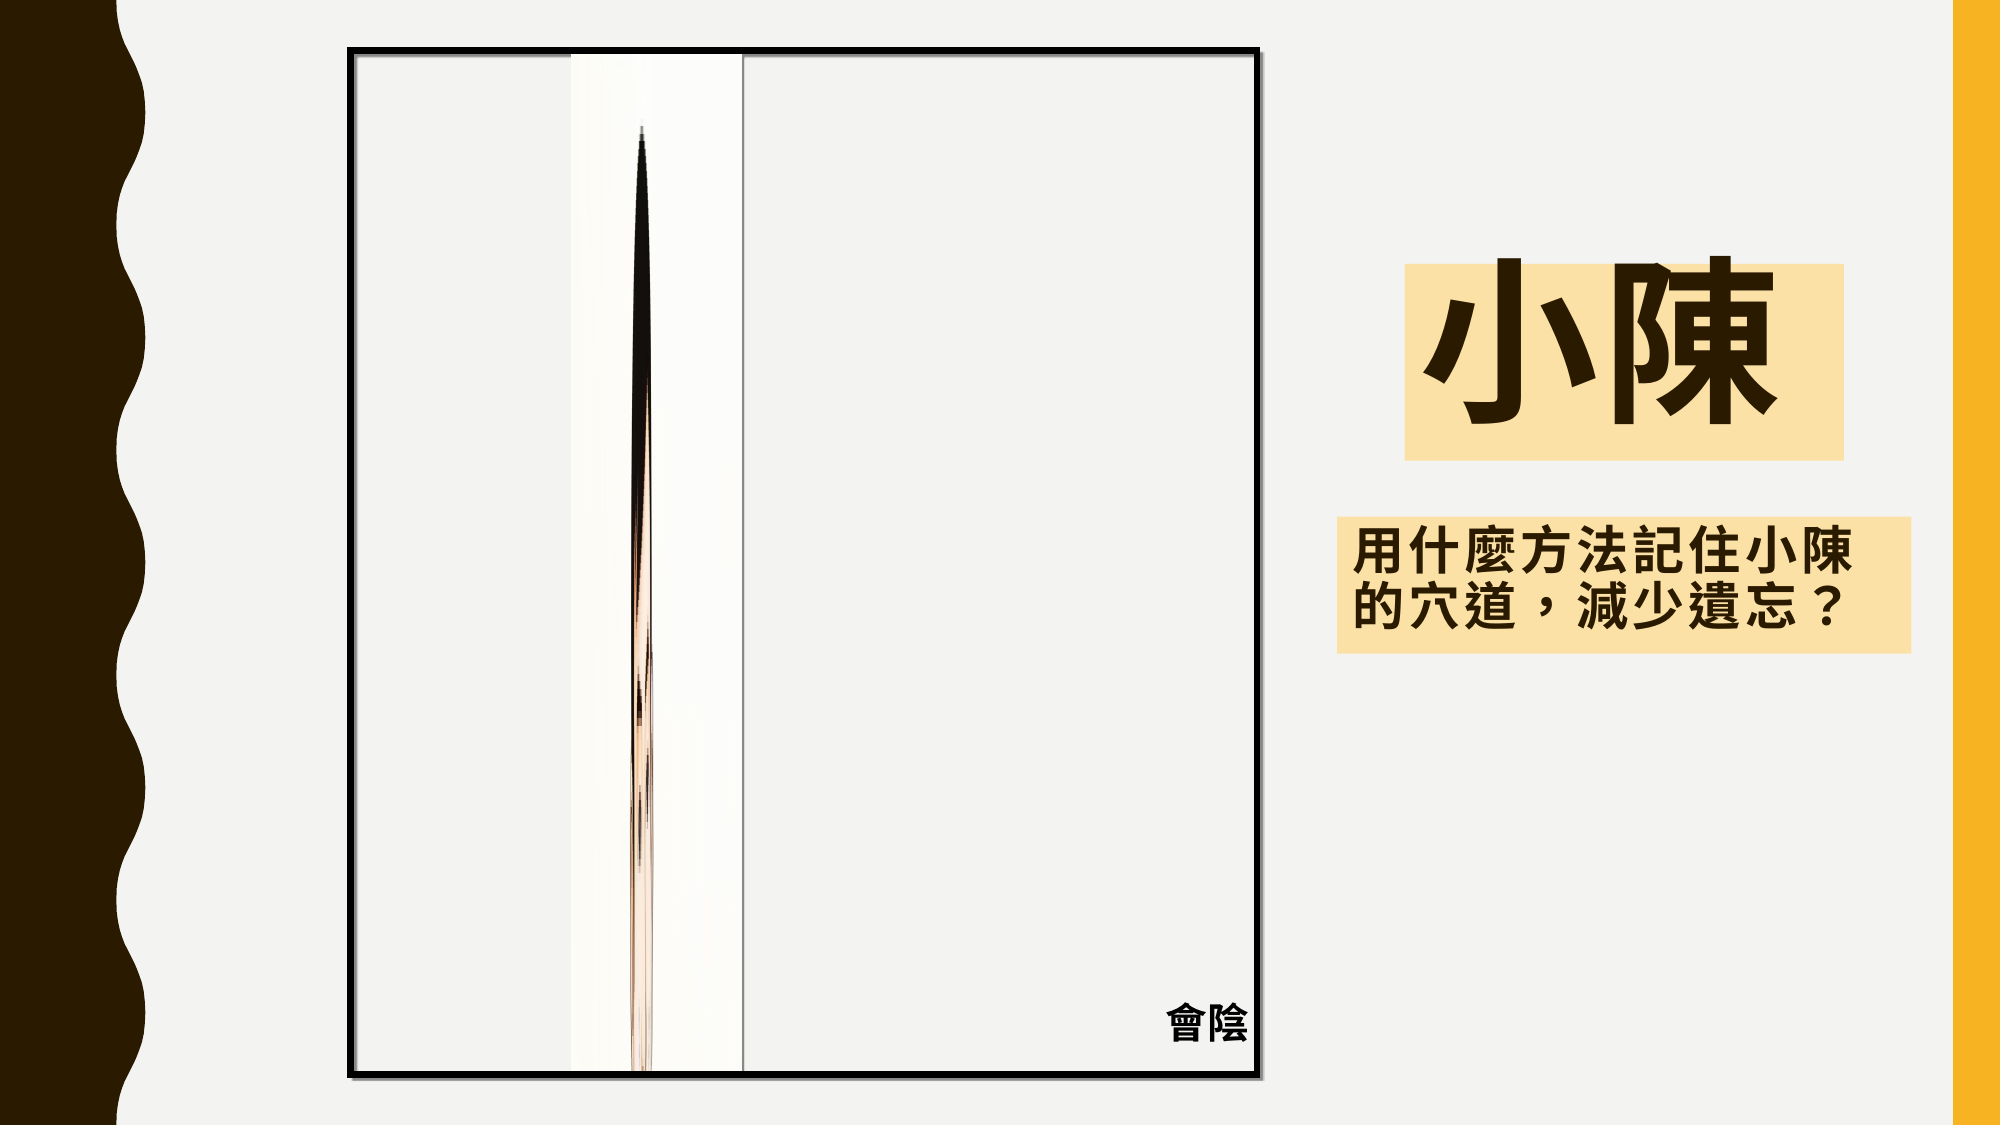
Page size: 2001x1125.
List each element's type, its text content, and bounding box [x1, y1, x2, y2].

title 用什麼方法記住小陳的穴道，減少遺忘？ [1337, 516, 1912, 654]
text_box 小陳 [1404, 263, 1844, 461]
picture [353, 53, 1254, 1072]
text_box 會陰 [1150, 989, 1318, 1056]
